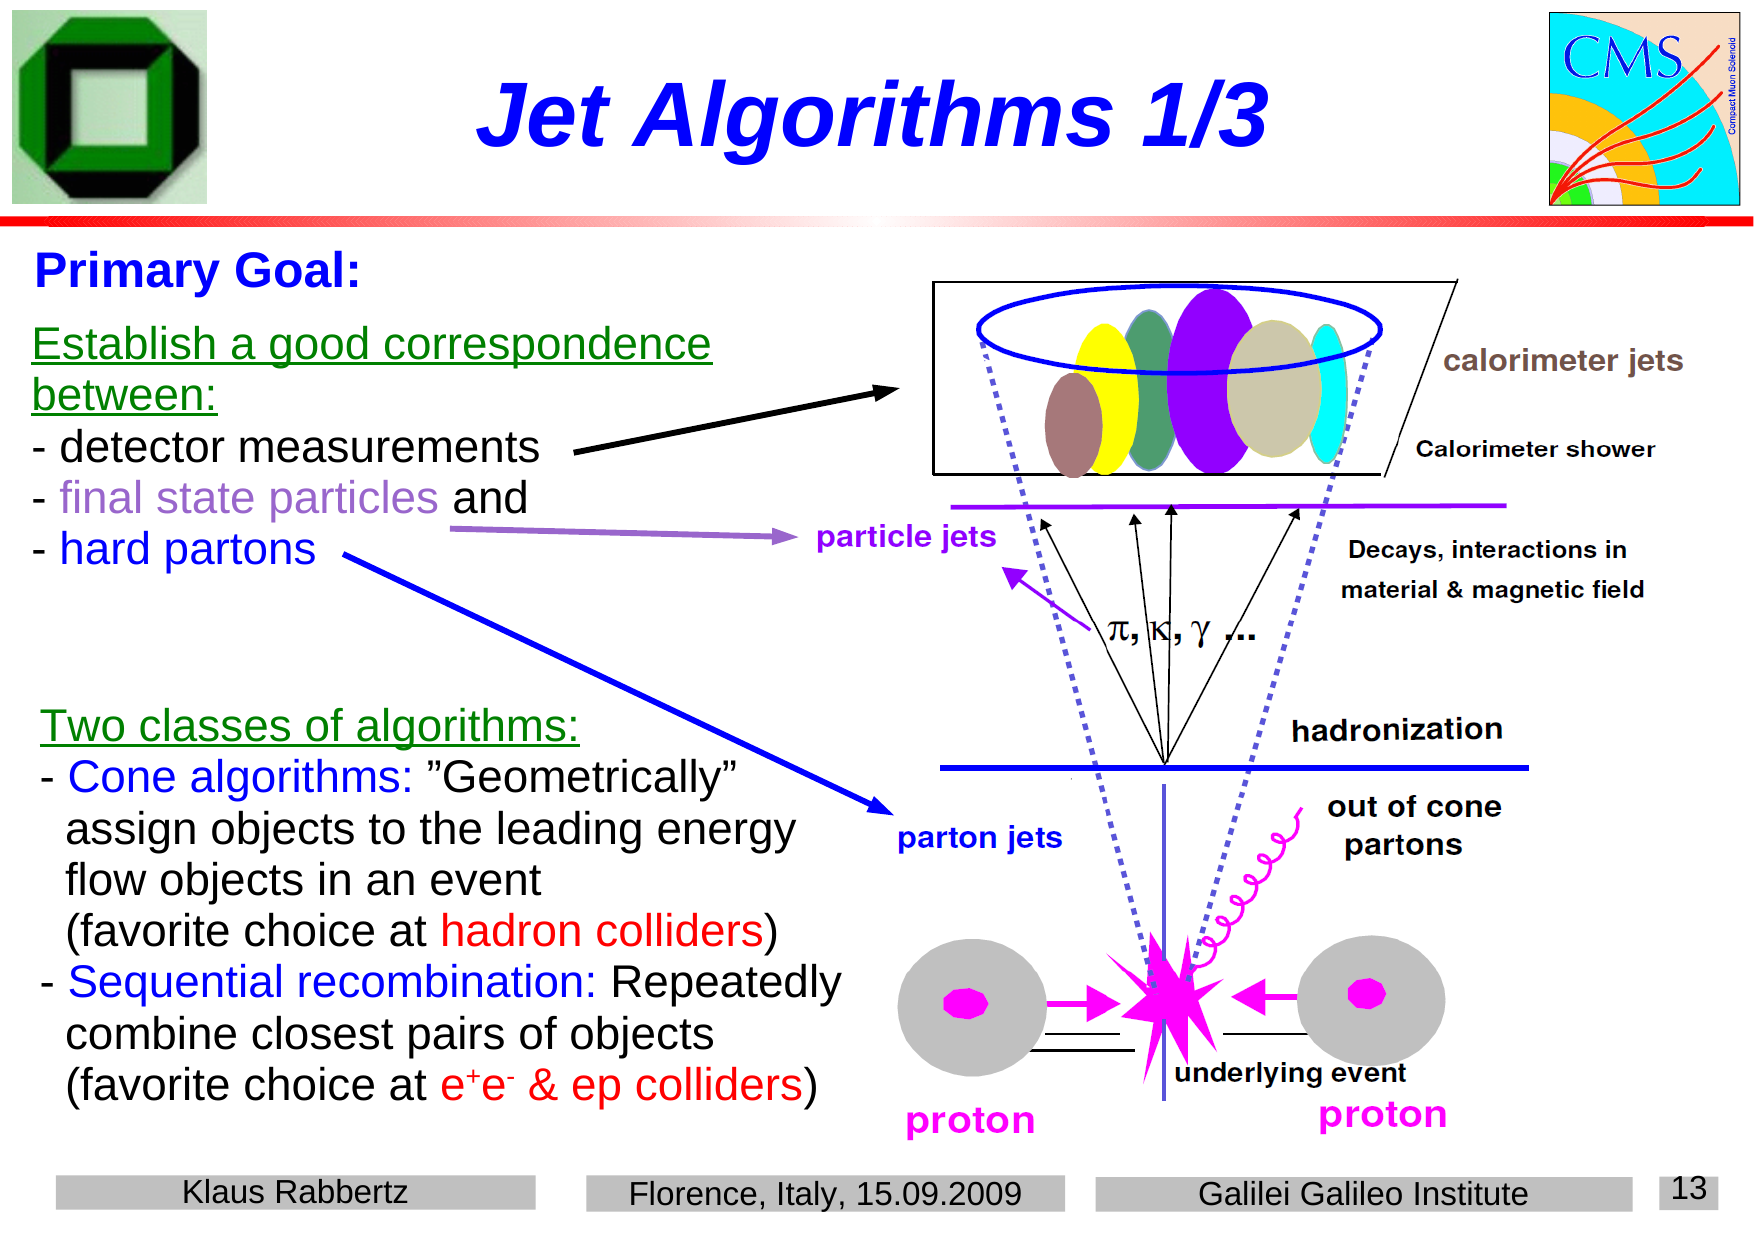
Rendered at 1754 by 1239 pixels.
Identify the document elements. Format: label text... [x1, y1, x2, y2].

picture [12, 10, 207, 204]
picture [1548, 11, 1741, 206]
title Jet Algorithms 1/3 [220, 27, 1525, 202]
text_box Primary Goal: [22, 236, 374, 306]
text_box Two classes of algorithms: - Cone algorithms: ”Geometrically” assign objects to the leading energy flow objects in an event (favorite choice at hadron colliders) - Sequential recombination: Repeatedly combine closest pairs of objects (favorite choice at e+e- & ep colliders) [27, 694, 861, 1115]
picture [815, 272, 1690, 1146]
text_box Establish a good correspondence between: - detector measurements - final state particles and - hard partons [19, 312, 822, 580]
